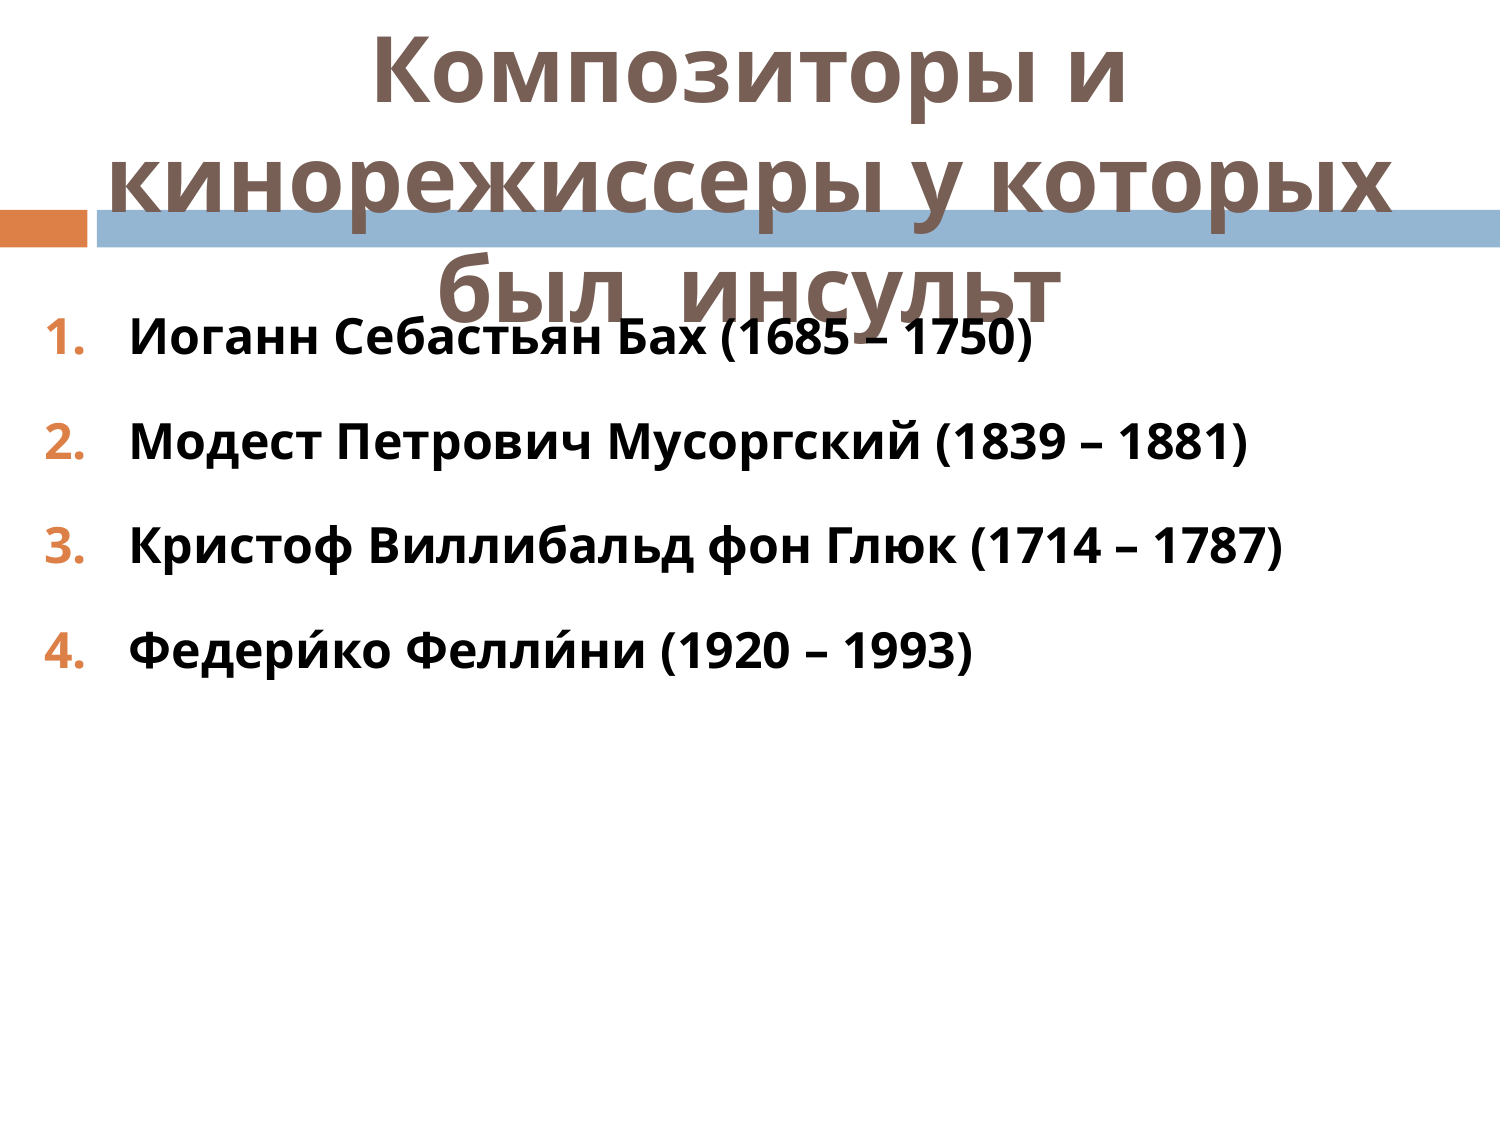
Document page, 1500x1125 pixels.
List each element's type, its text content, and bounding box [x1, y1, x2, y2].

list Иоганн Себастьян Бах (1685 – 1750) Модест Петрович Мусоргский (1839 – 1881) Кристоф Виллибальд фон Глюк (1714 – 1787) Федери́ко Фелли́ни (1920 – 1993) [29, 267, 1367, 1005]
title Композиторы и кинорежиссеры у которых был инсульт [0, 3, 1500, 191]
